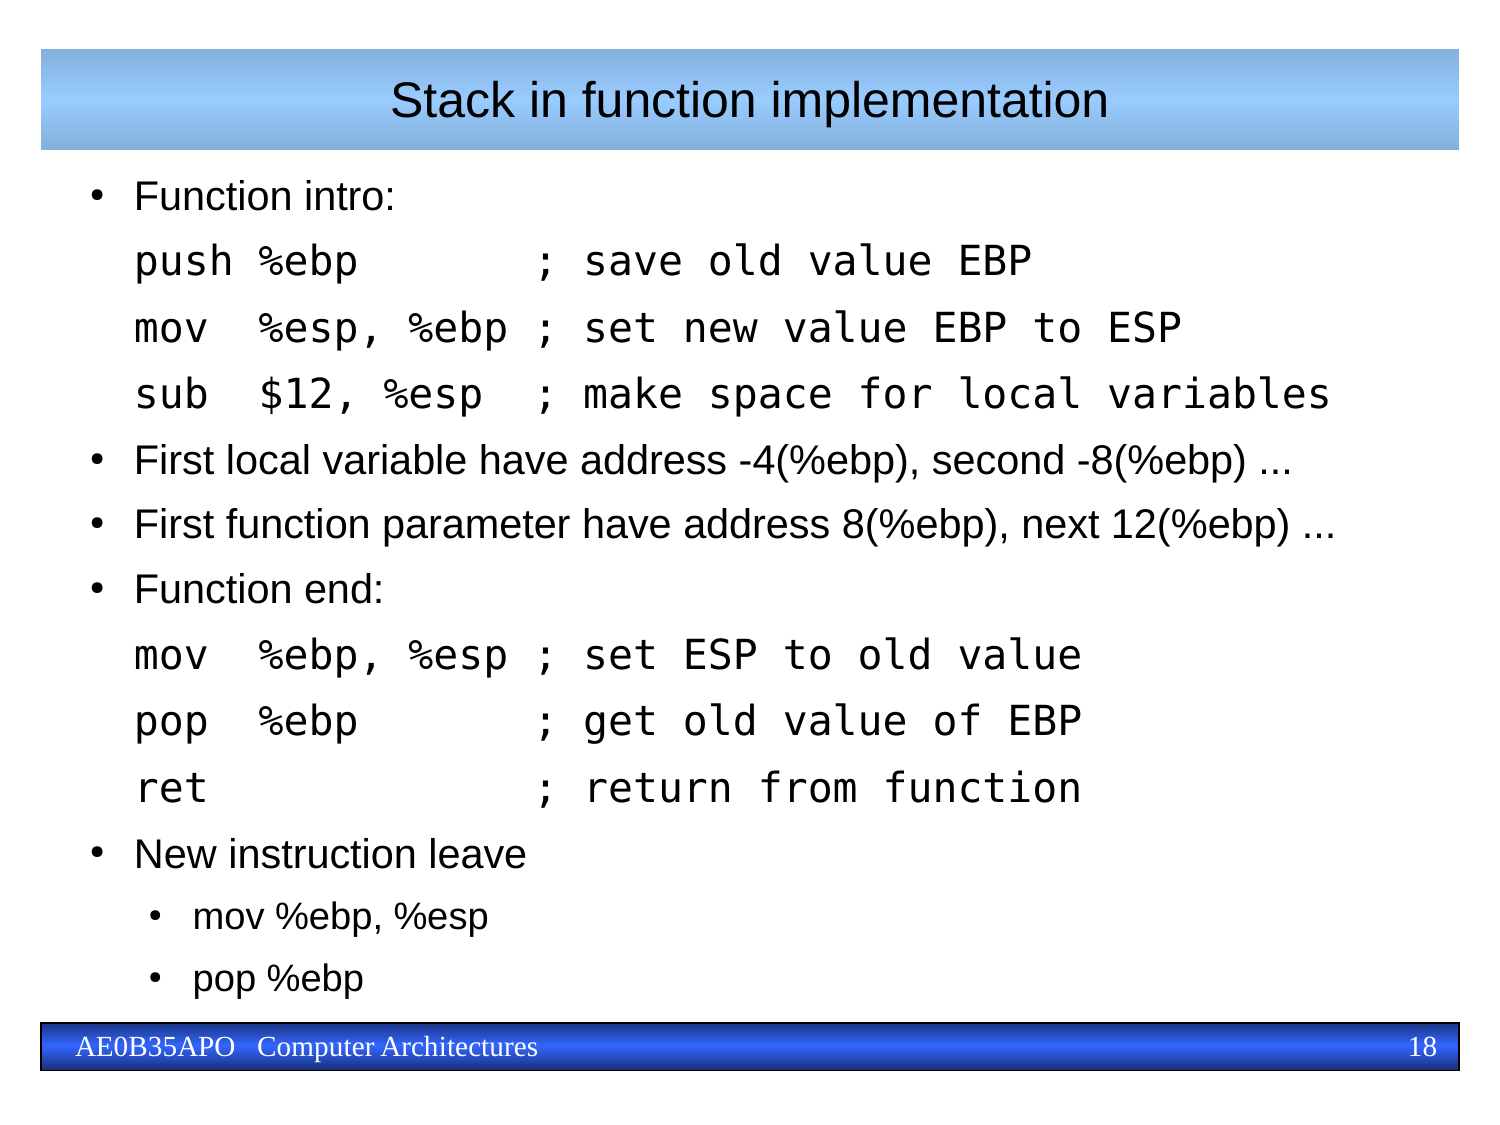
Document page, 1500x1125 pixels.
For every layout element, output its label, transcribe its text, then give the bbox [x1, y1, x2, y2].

list Function intro: push %ebp ; save old value EBP mov %esp, %ebp ; set new value EBP to ESP sub $12, %esp ; make space for local variables First local variable have address -4(%ebp), second -8(%ebp) ... First function parameter have address 8(%ebp), next 12(%ebp) ... Function end: mov %ebp, %esp ; set ESP to old value pop %ebp ; get old value of EBP ret ; return from function New instruction leave mov %ebp, %esp pop %ebp [75, 172, 1426, 1003]
title Stack in function implementation [41, 49, 1459, 150]
